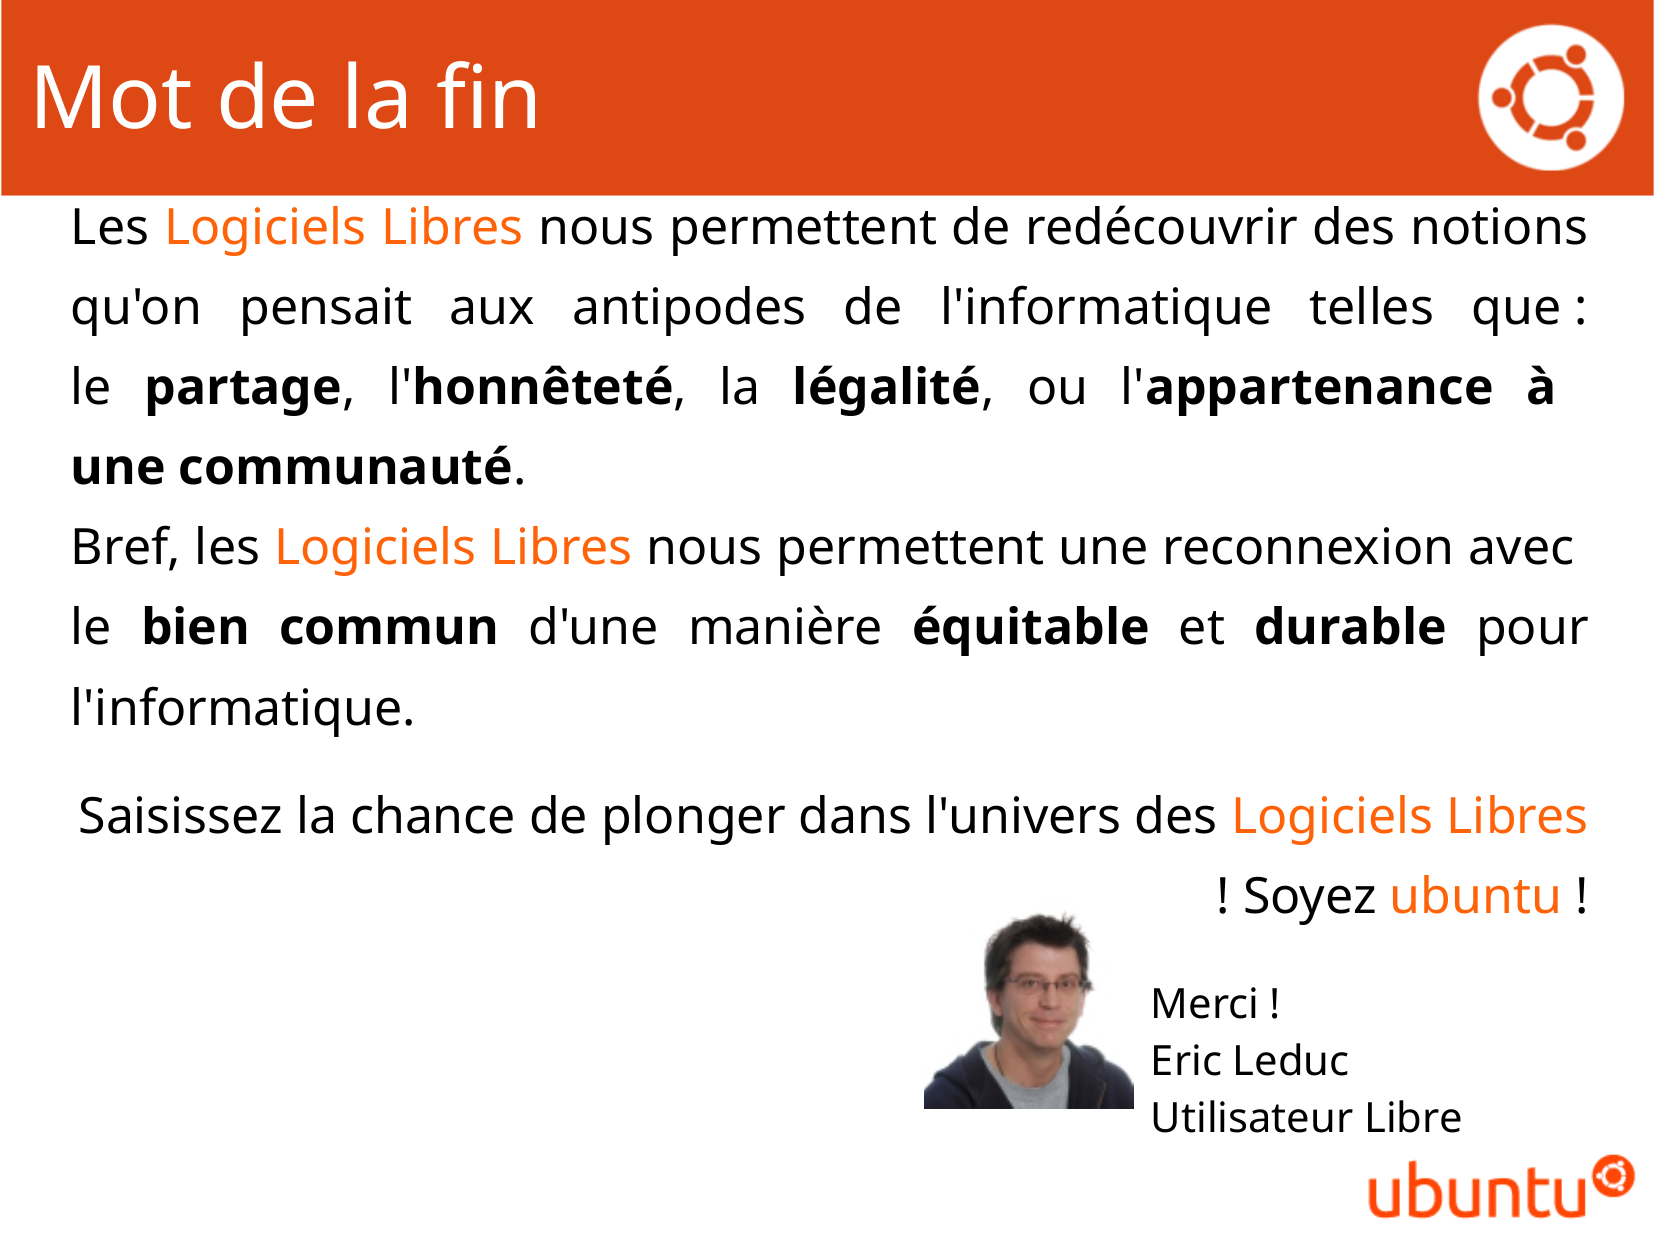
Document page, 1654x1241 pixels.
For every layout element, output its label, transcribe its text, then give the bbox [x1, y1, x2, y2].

title Mot de la fin [29, 11, 1459, 178]
text_box Merci ! Eric Leduc Utilisateur Libre [1135, 966, 1534, 1150]
subtitle Les Logiciels Libres nous permettent de redécouvrir des notions qu'on pensait aux antipodes de l'informatique telles que : le partage, l'honnêteté, la légalité, ou l'appartenance à une communauté. Bref, les Logiciels Libres nous permettent une reconnexion avec le bien commun d'une manière équitable et durable pour l'informatique. Saisissez la chance de plonger dans l'univers des Logiciels Libres ! Soyez ubuntu ! [70, 247, 1589, 872]
picture [0, 0, 1654, 1241]
